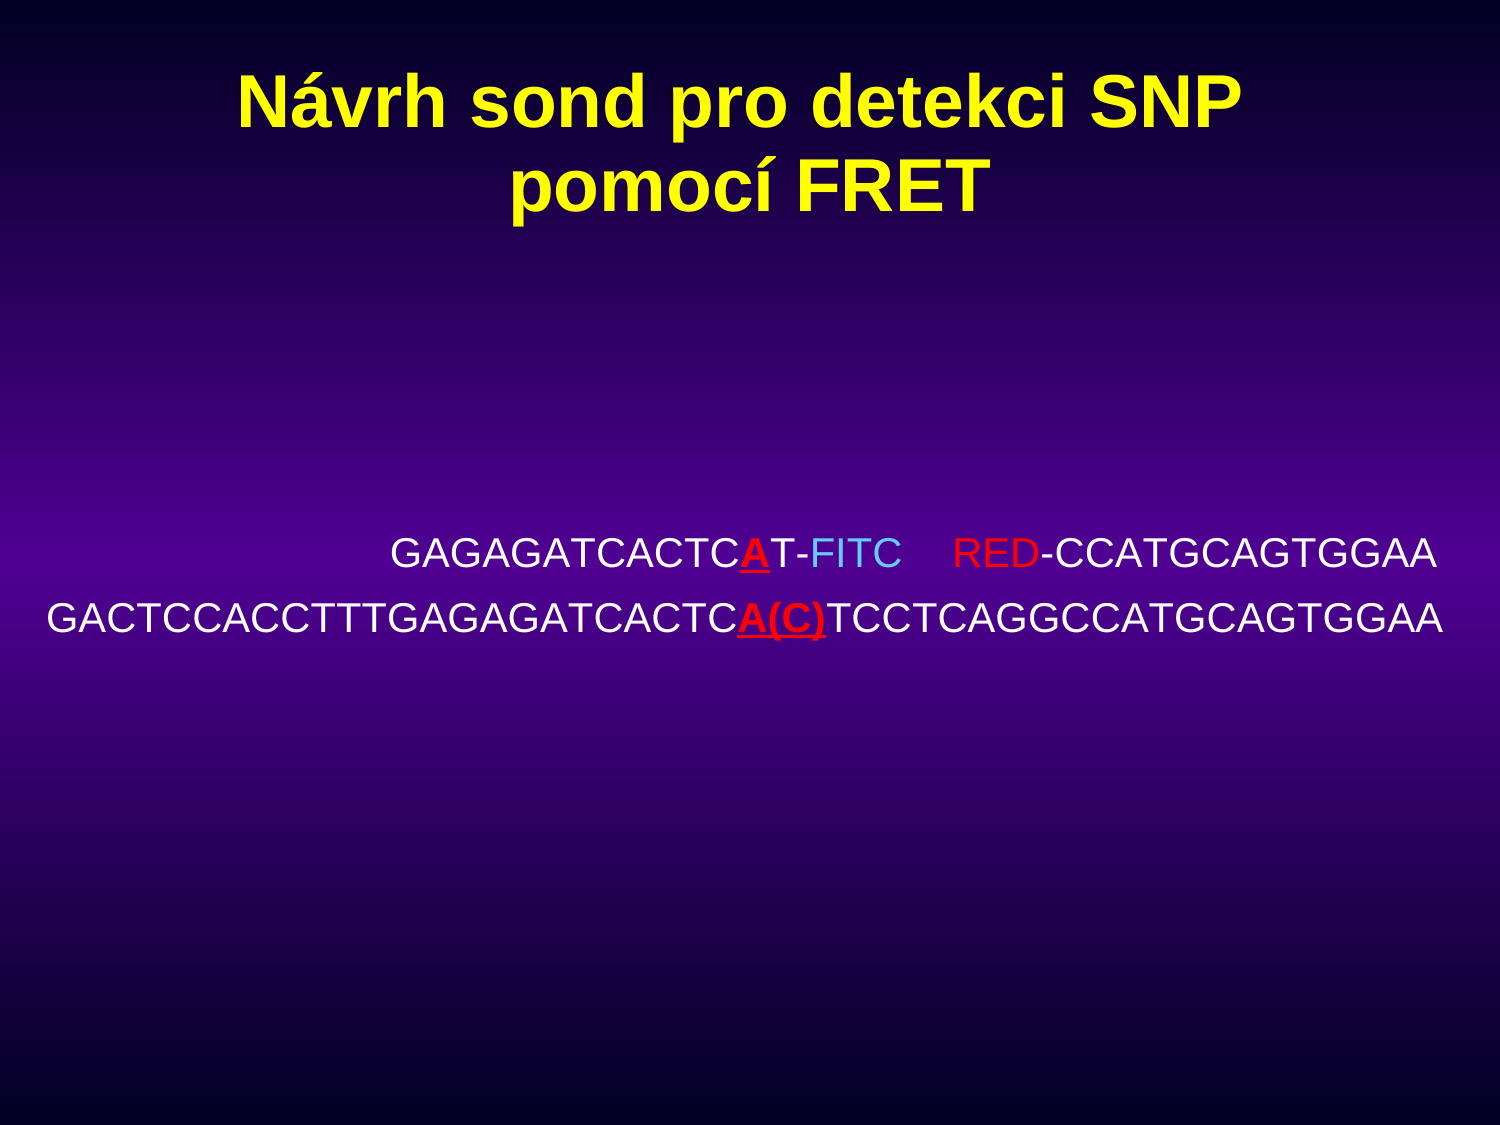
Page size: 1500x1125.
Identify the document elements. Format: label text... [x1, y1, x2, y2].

text_box GAGAGATCACTCAT-FITC [375, 522, 919, 585]
text_box RED-CCATGCAGTGGAA [937, 522, 1463, 585]
title Návrh sond pro detekci SNP pomocí FRET [76, 30, 1424, 256]
text_box GACTCCACCTTTGAGAGATCACTCA(C)TCCTCAGGCCATGCAGTGGAA [31, 587, 1469, 650]
